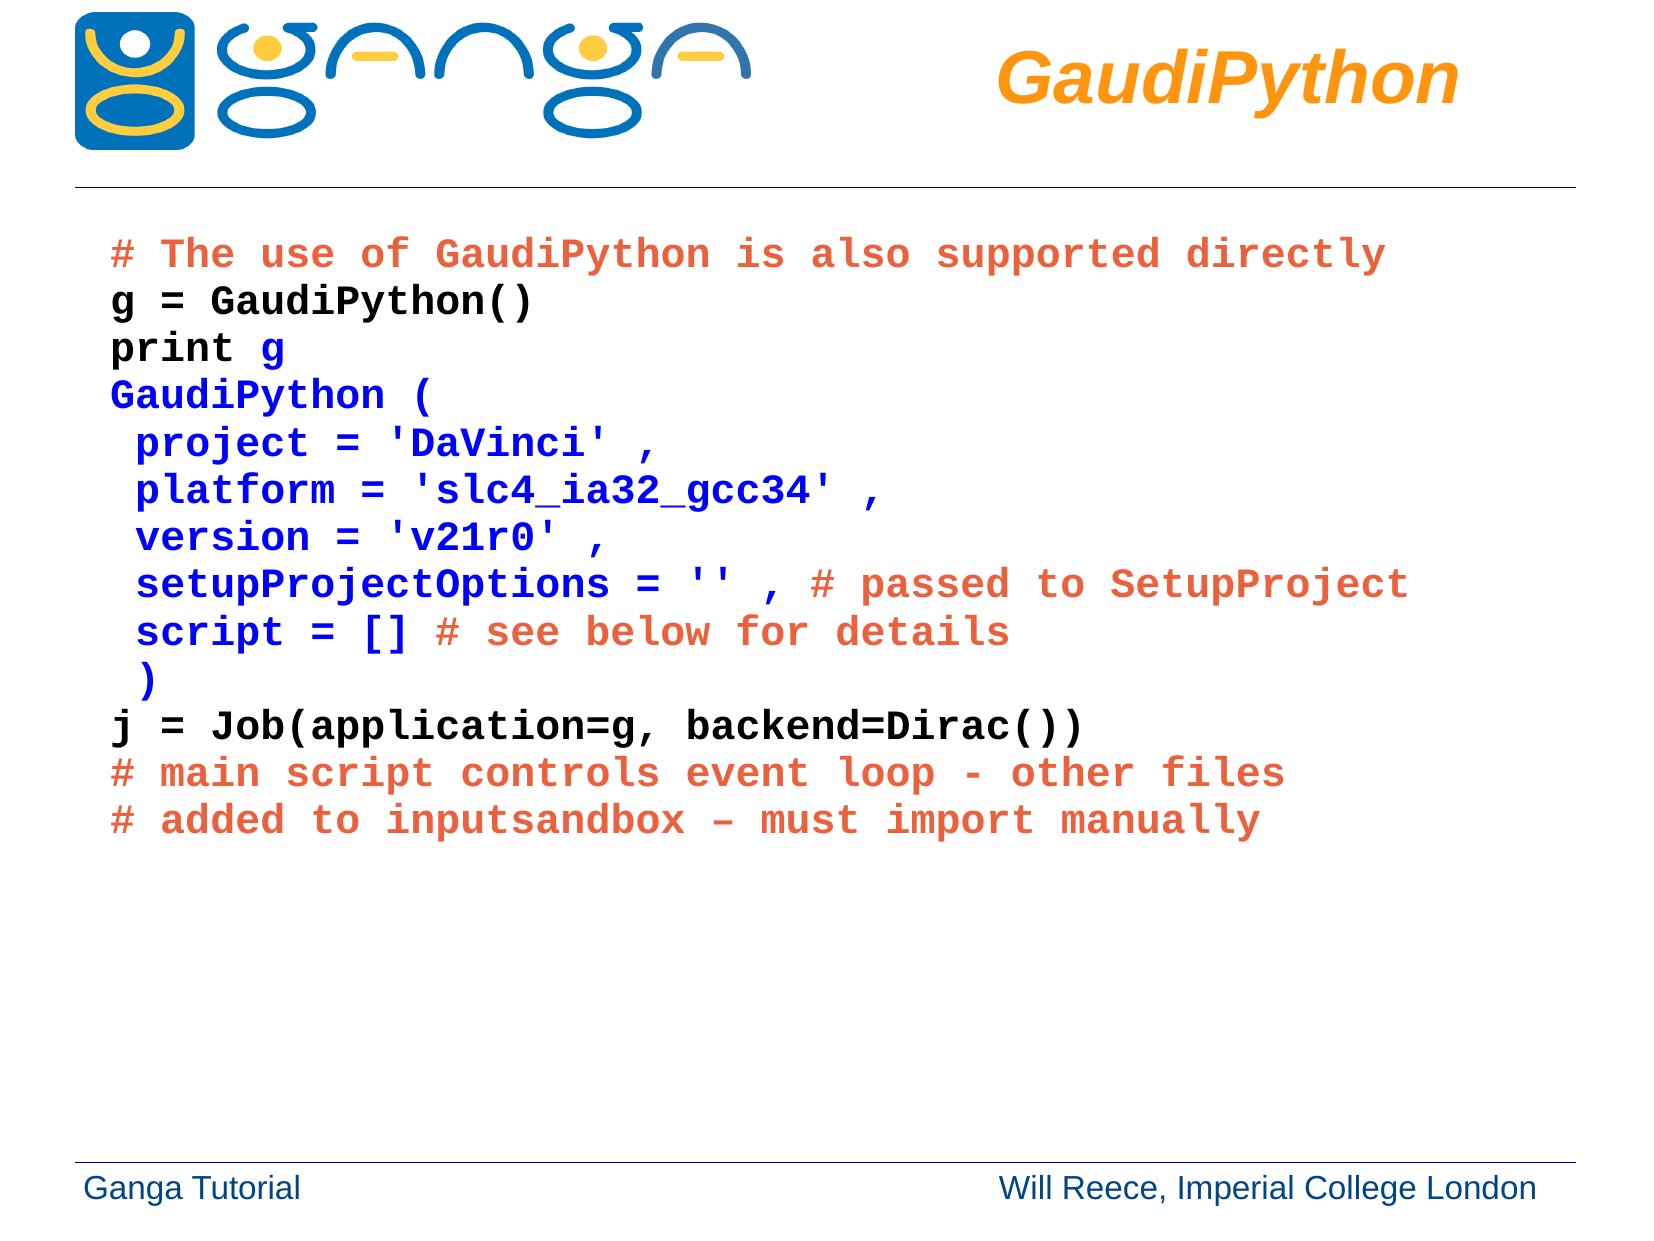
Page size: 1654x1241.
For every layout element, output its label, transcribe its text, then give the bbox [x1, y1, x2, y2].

text_box # The use of GaudiPython is also supported directly g = GaudiPython() print g GaudiPython ( project = 'DaVinci' , platform = 'slc4_ia32_gcc34' , version = 'v21r0' , setupProjectOptions = '' , # passed to SetupProject script = [] # see below for details ) j = Job(application=g, backend=Dirac()) # main script controls event loop - other files # added to inputsandbox – must import manually [95, 225, 1474, 902]
text_box Ganga Tutorial [68, 1162, 317, 1215]
picture [75, 12, 751, 151]
title GaudiPython [823, 35, 1635, 120]
text_box Will Reece, Imperial College London [984, 1163, 1553, 1215]
